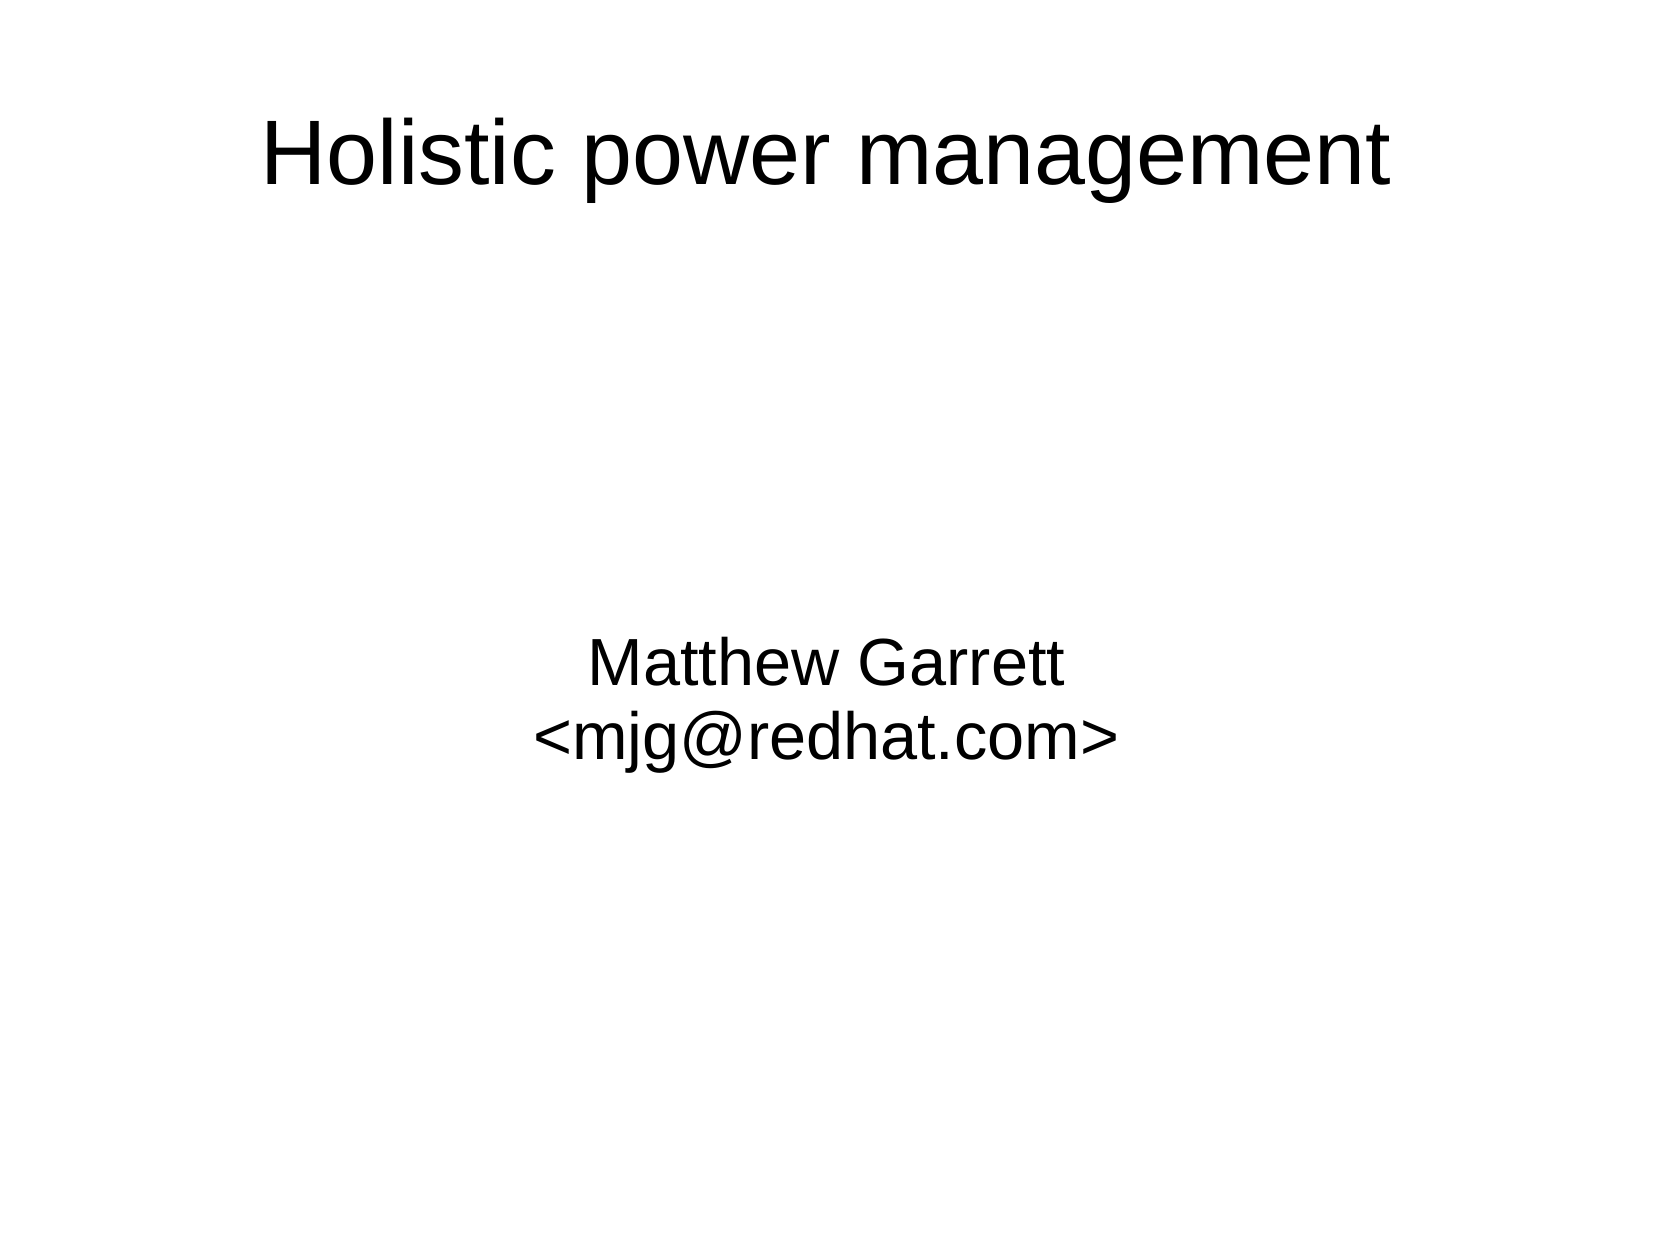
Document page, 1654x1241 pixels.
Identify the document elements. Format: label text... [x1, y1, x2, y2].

title Holistic power management [82, 49, 1571, 257]
subtitle Matthew Garrett <mjg@redhat.com> [82, 290, 1571, 1109]
